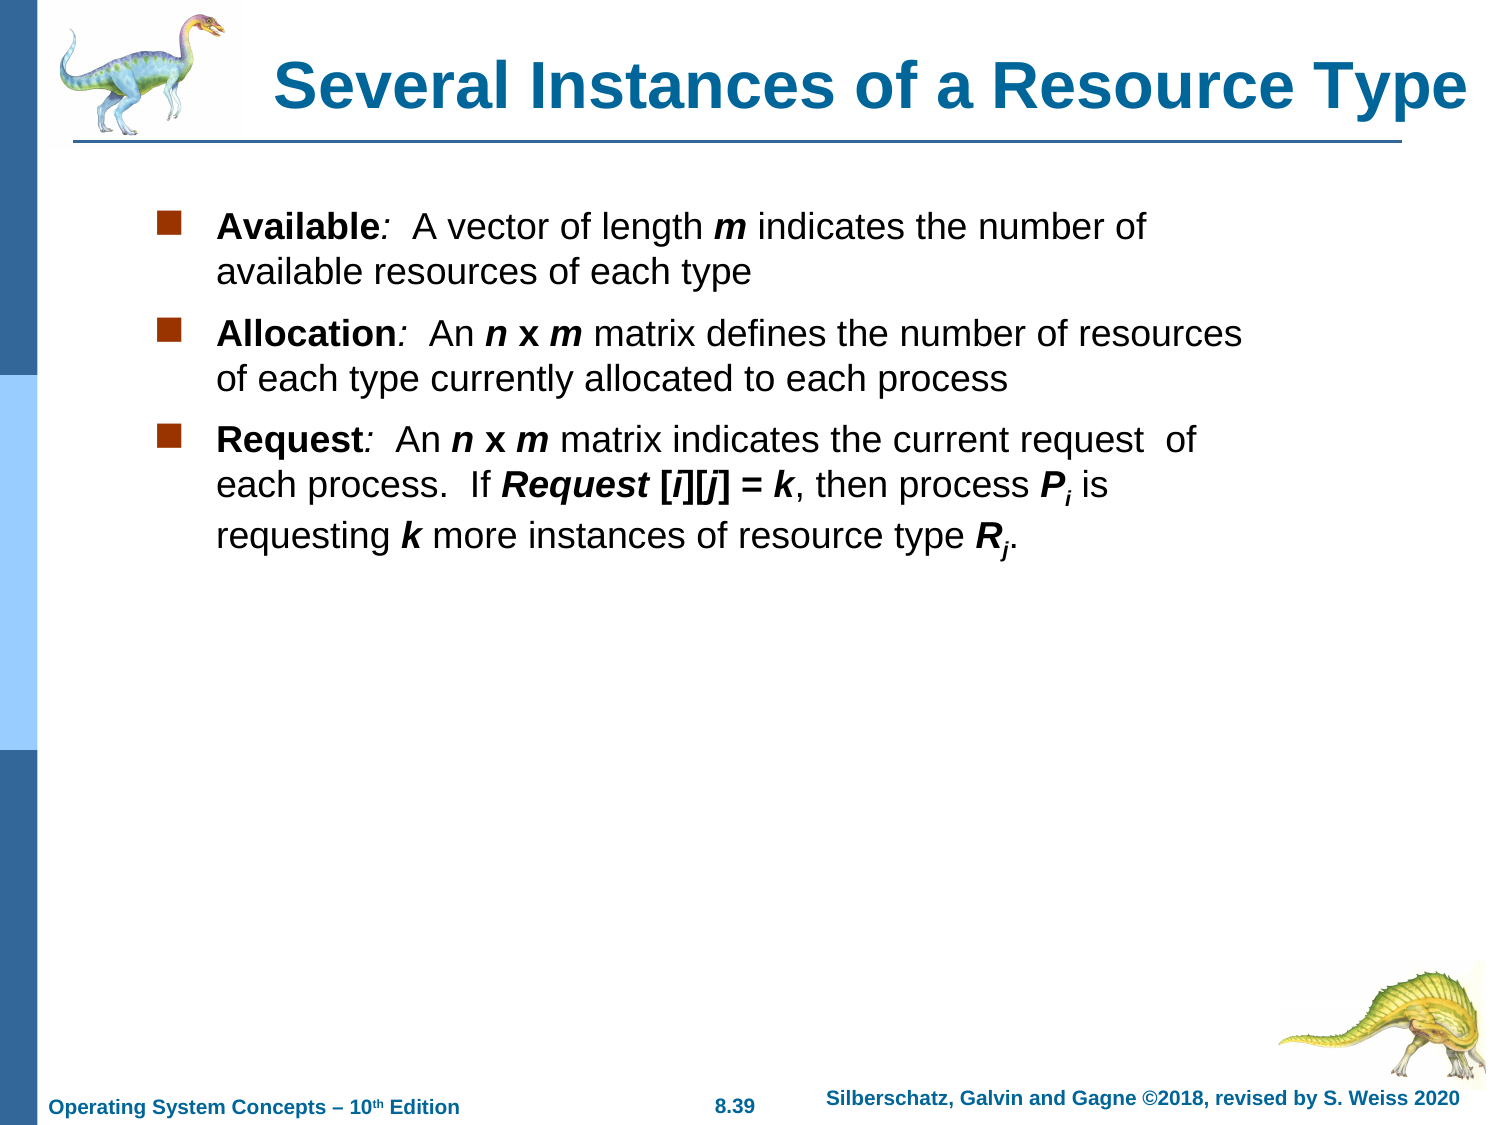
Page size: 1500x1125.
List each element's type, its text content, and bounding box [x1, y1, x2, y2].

picture [1275, 959, 1486, 1095]
title Several Instances of a Resource Type [234, 26, 1500, 130]
list Available: A vector of length m indicates the number of available resources of each type Allocation: An n x m matrix defines the number of resources of each type currently allocated to each process Request: An n x m matrix indicates the current request of each process. If Request [i][j] = k, then process Pi is requesting k more instances of resource type Rj. [144, 194, 1296, 827]
picture [46, 0, 243, 149]
